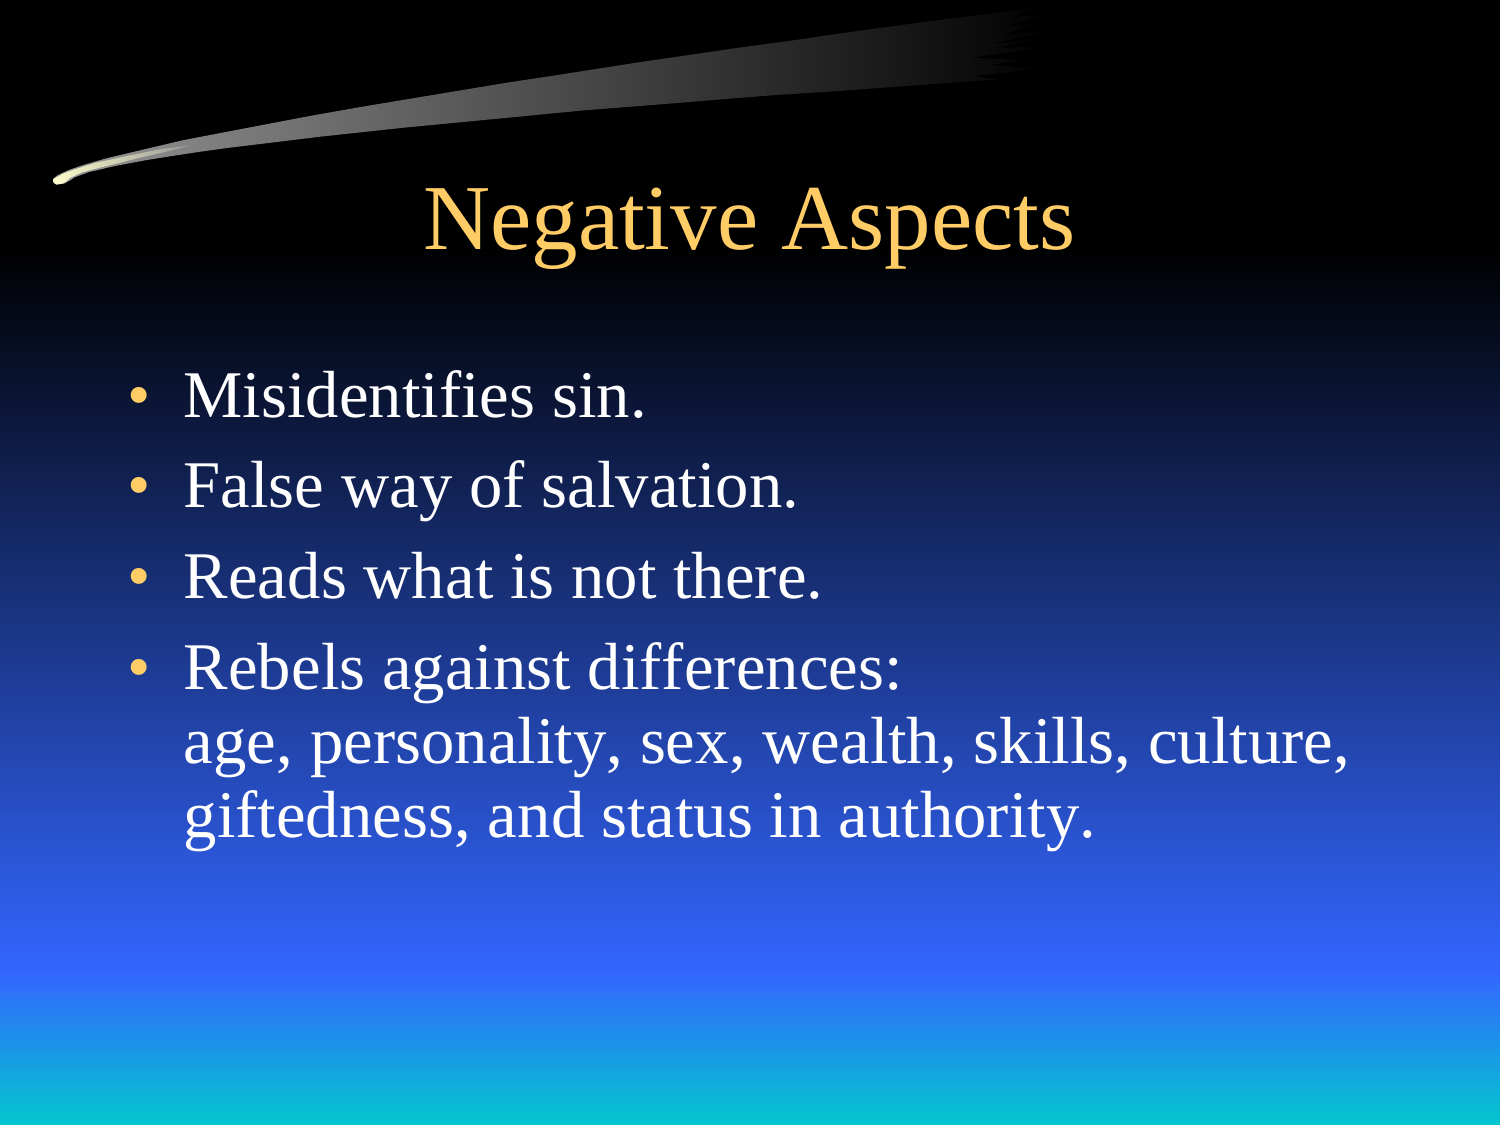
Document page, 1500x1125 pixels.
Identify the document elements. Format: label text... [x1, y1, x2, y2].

title Negative Aspects [112, 124, 1388, 313]
list Misidentifies sin. False way of salvation. Reads what is not there. Rebels against differences: age, personality, sex, wealth, skills, culture, giftedness, and status in authority. [112, 350, 1388, 1026]
